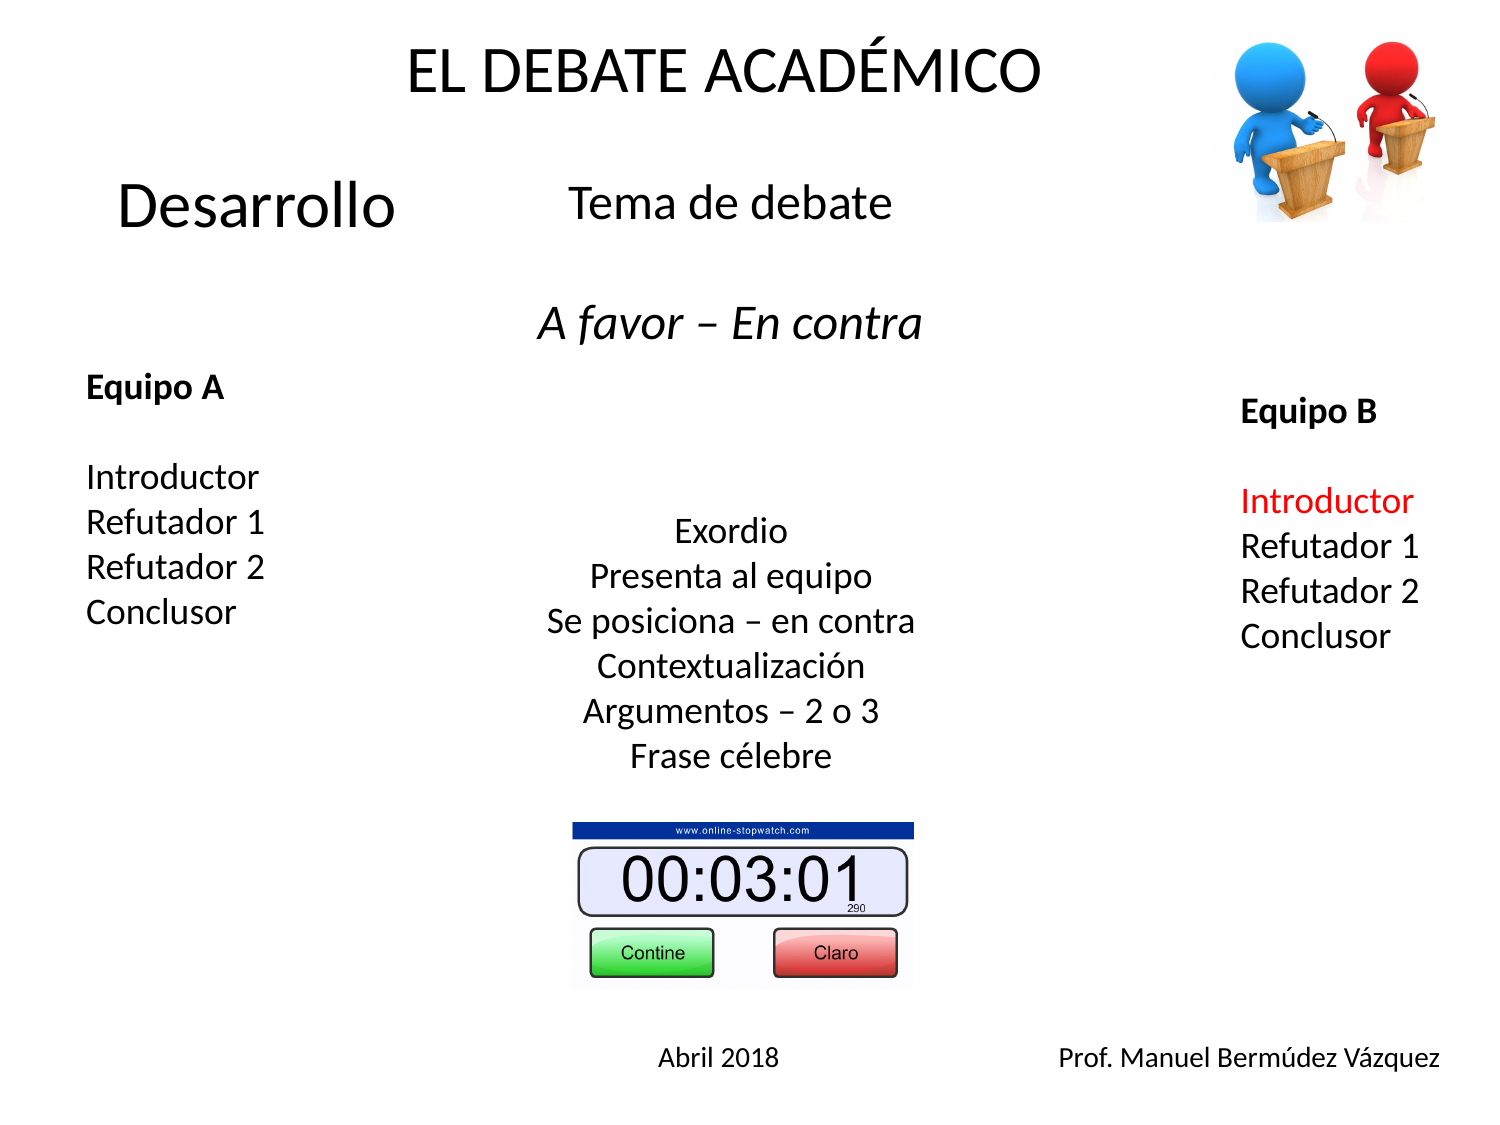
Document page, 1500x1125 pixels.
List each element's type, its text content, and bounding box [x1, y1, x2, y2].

text_box Equipo B Introductor Refutador 1 Refutador 2 Conclusor [1225, 378, 1479, 665]
text_box Equipo A Introductor Refutador 1 Refutador 2 Conclusor [71, 354, 325, 640]
text_box Exordio Presenta al equipo Se posiciona – en contra Contextualización Argumentos – 2 o 3 Frase célebre [441, 498, 1021, 784]
picture [562, 816, 923, 989]
text_box Tema de debate A favor – En contra [516, 161, 946, 358]
text_box Desarrollo [103, 152, 647, 249]
